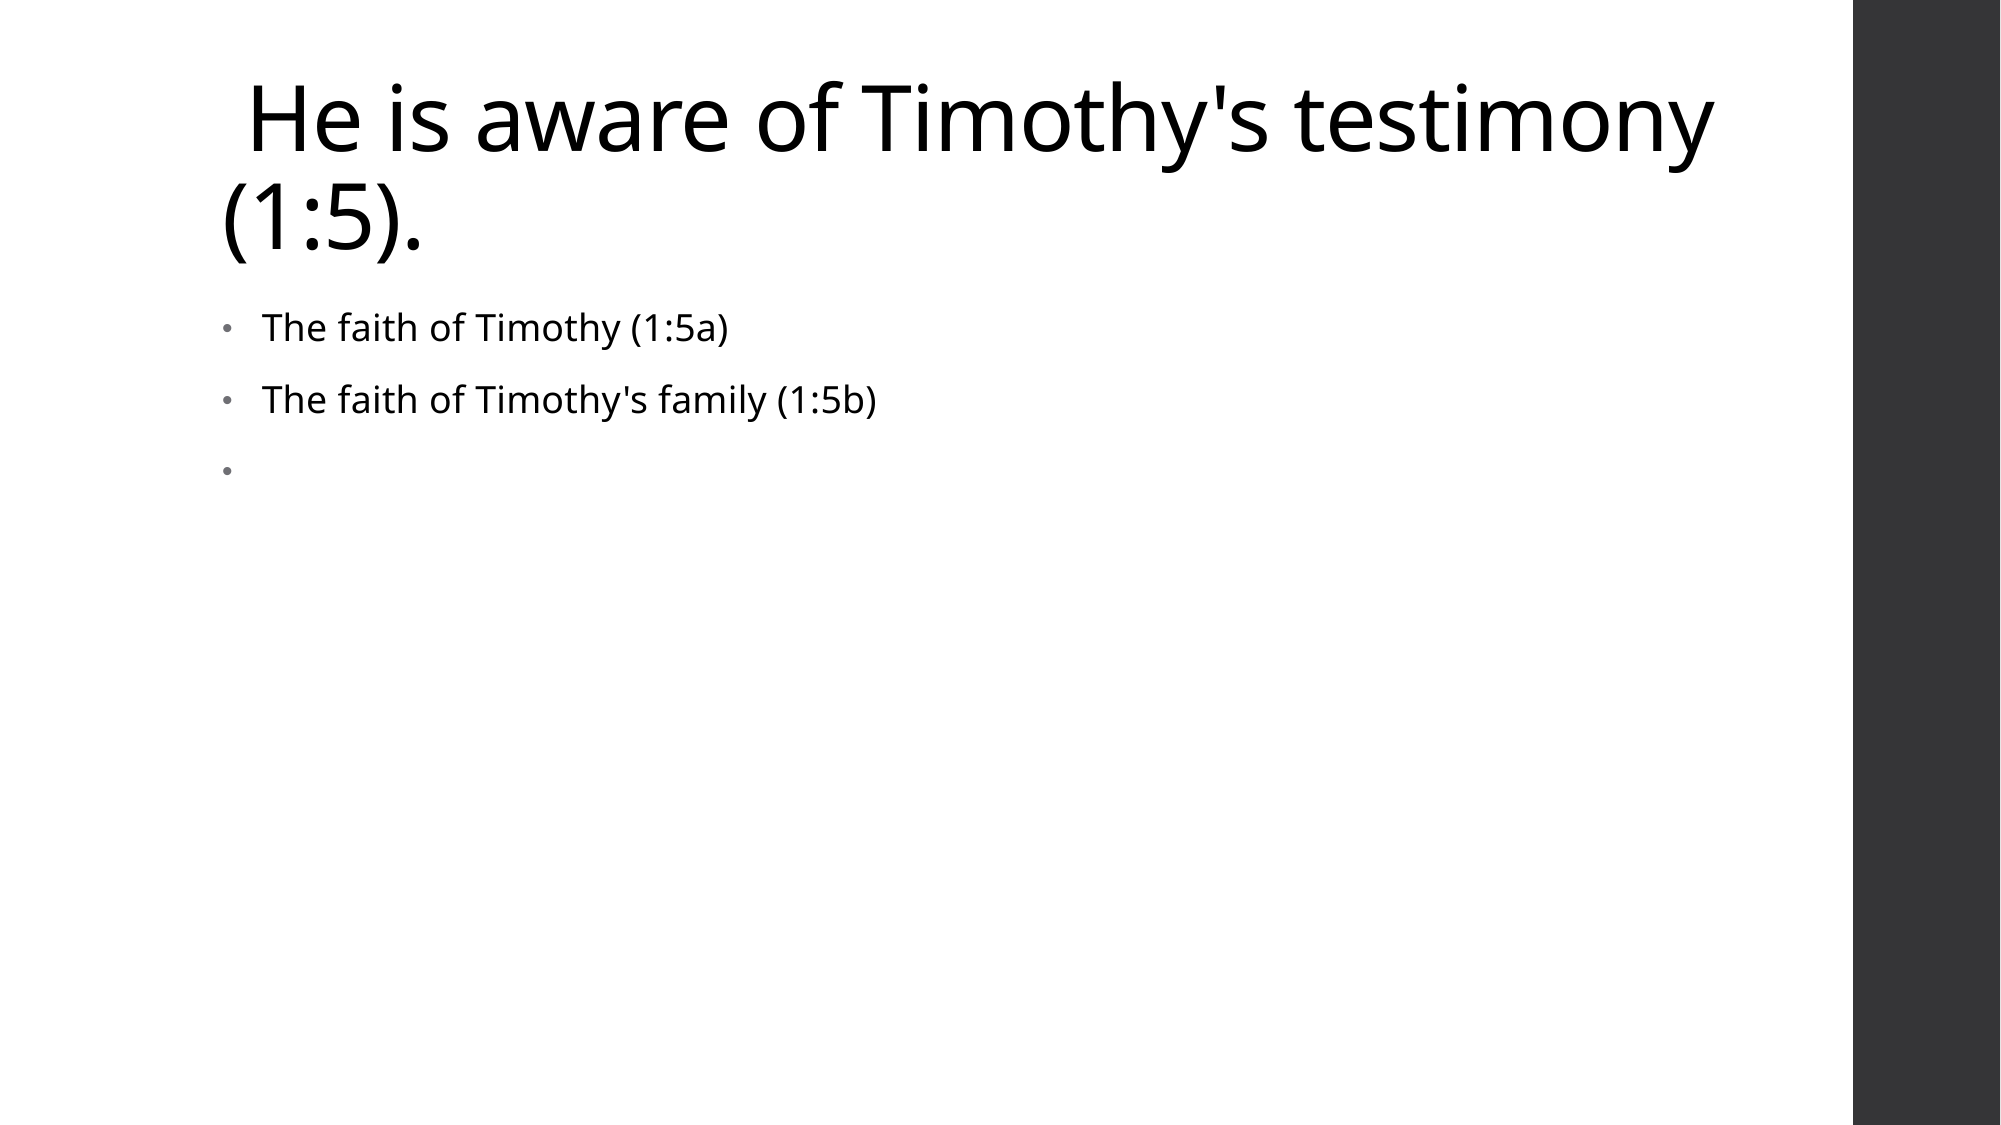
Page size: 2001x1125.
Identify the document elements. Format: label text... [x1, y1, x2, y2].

title He is aware of Timothy's testimony (1:5). [206, 60, 1797, 278]
list The faith of Timothy (1:5a) The faith of Timothy's family (1:5b) [206, 299, 1617, 1014]
